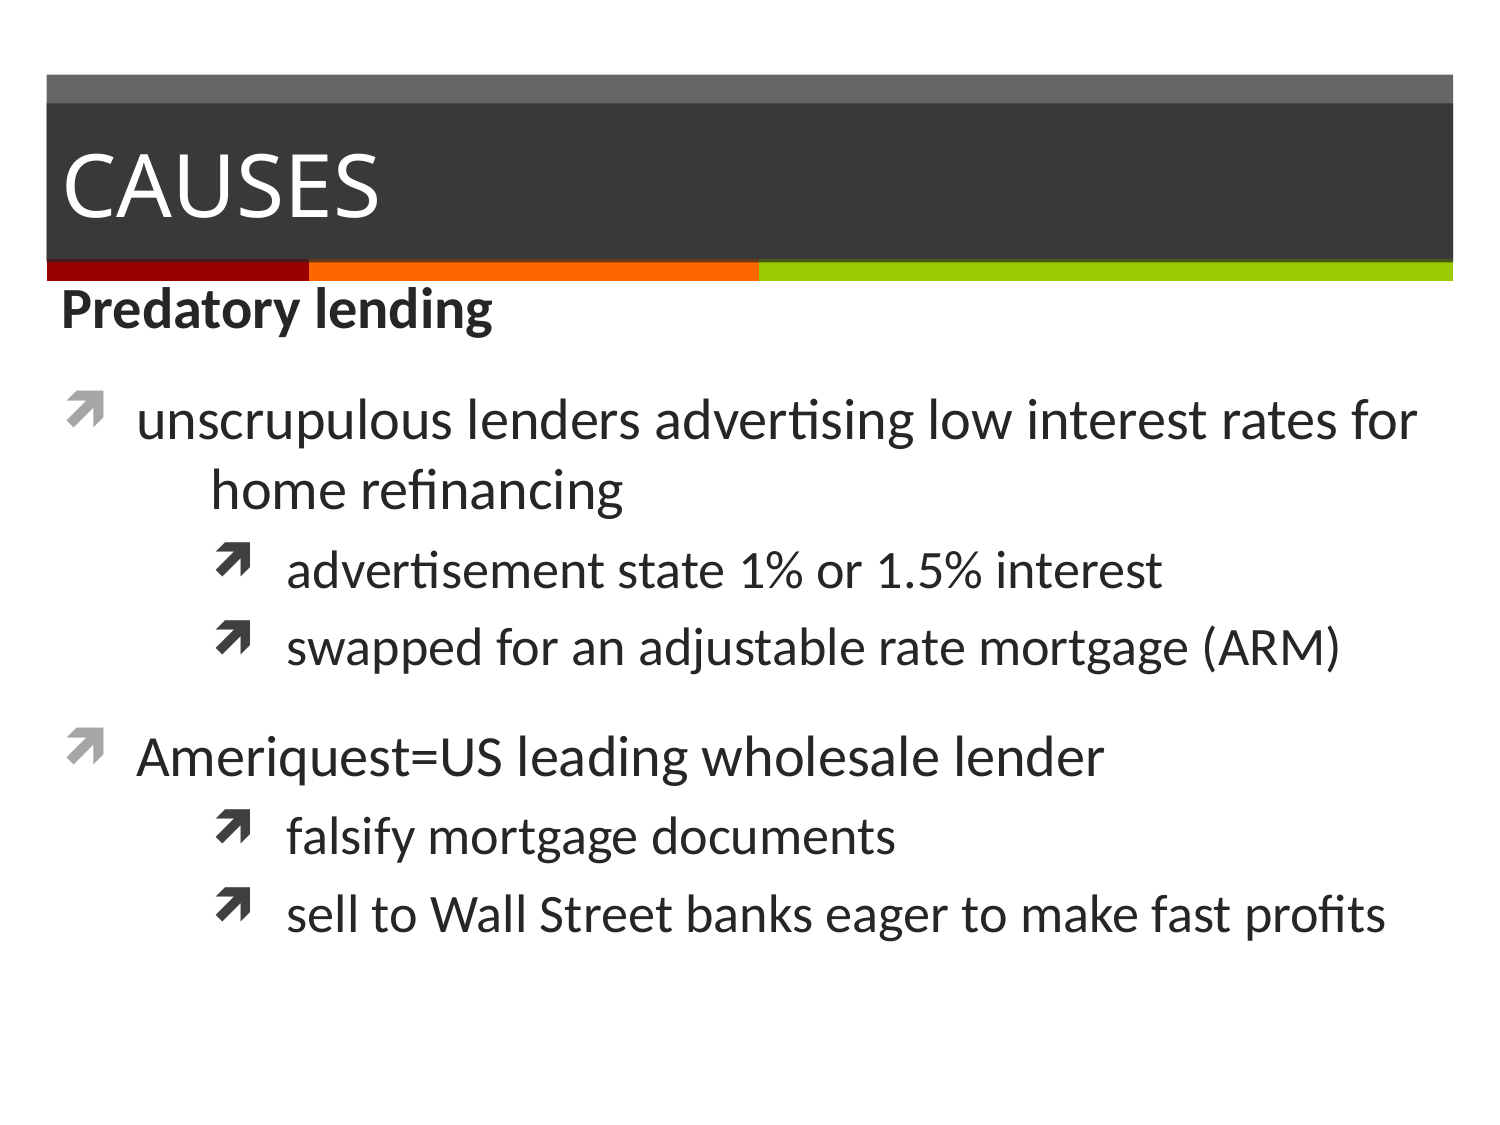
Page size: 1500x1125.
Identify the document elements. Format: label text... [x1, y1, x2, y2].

text_box CAUSES [46, 103, 1454, 262]
text_box Predatory lending unscrupulous lenders advertising low interest rates for home refinancing advertisement state 1% or 1.5% interest swapped for an adjustable rate mortgage (ARM) Ameriquest=US leading wholesale lender falsify mortgage documents sell to Wall Street banks eager to make fast profits [46, 262, 1454, 1090]
